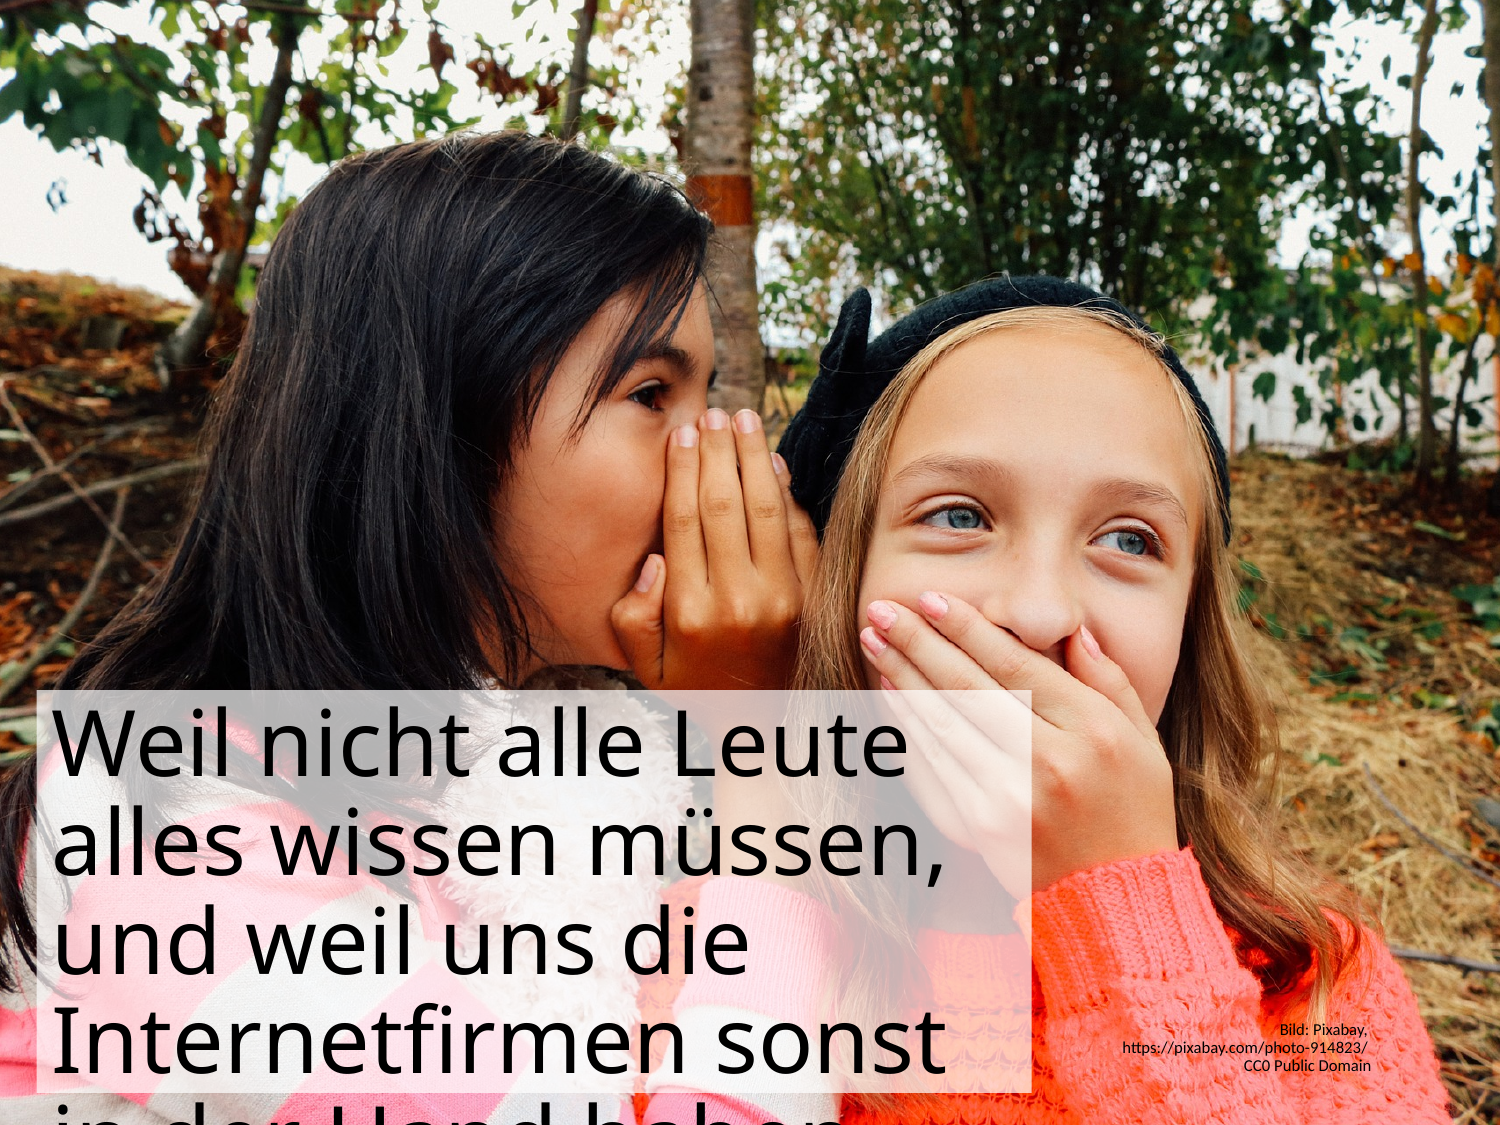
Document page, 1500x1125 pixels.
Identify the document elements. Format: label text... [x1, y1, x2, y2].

picture [0, 0, 1500, 1125]
subtitle Bild: Pixabay, https://pixabay.com/photo-914823/ CC0 Public Domain [1107, 1013, 1426, 1112]
text_box Weil nicht alle Leute alles wissen müssen, und weil uns die Internetfirmen sonst in der Hand haben. [36, 690, 1032, 1093]
